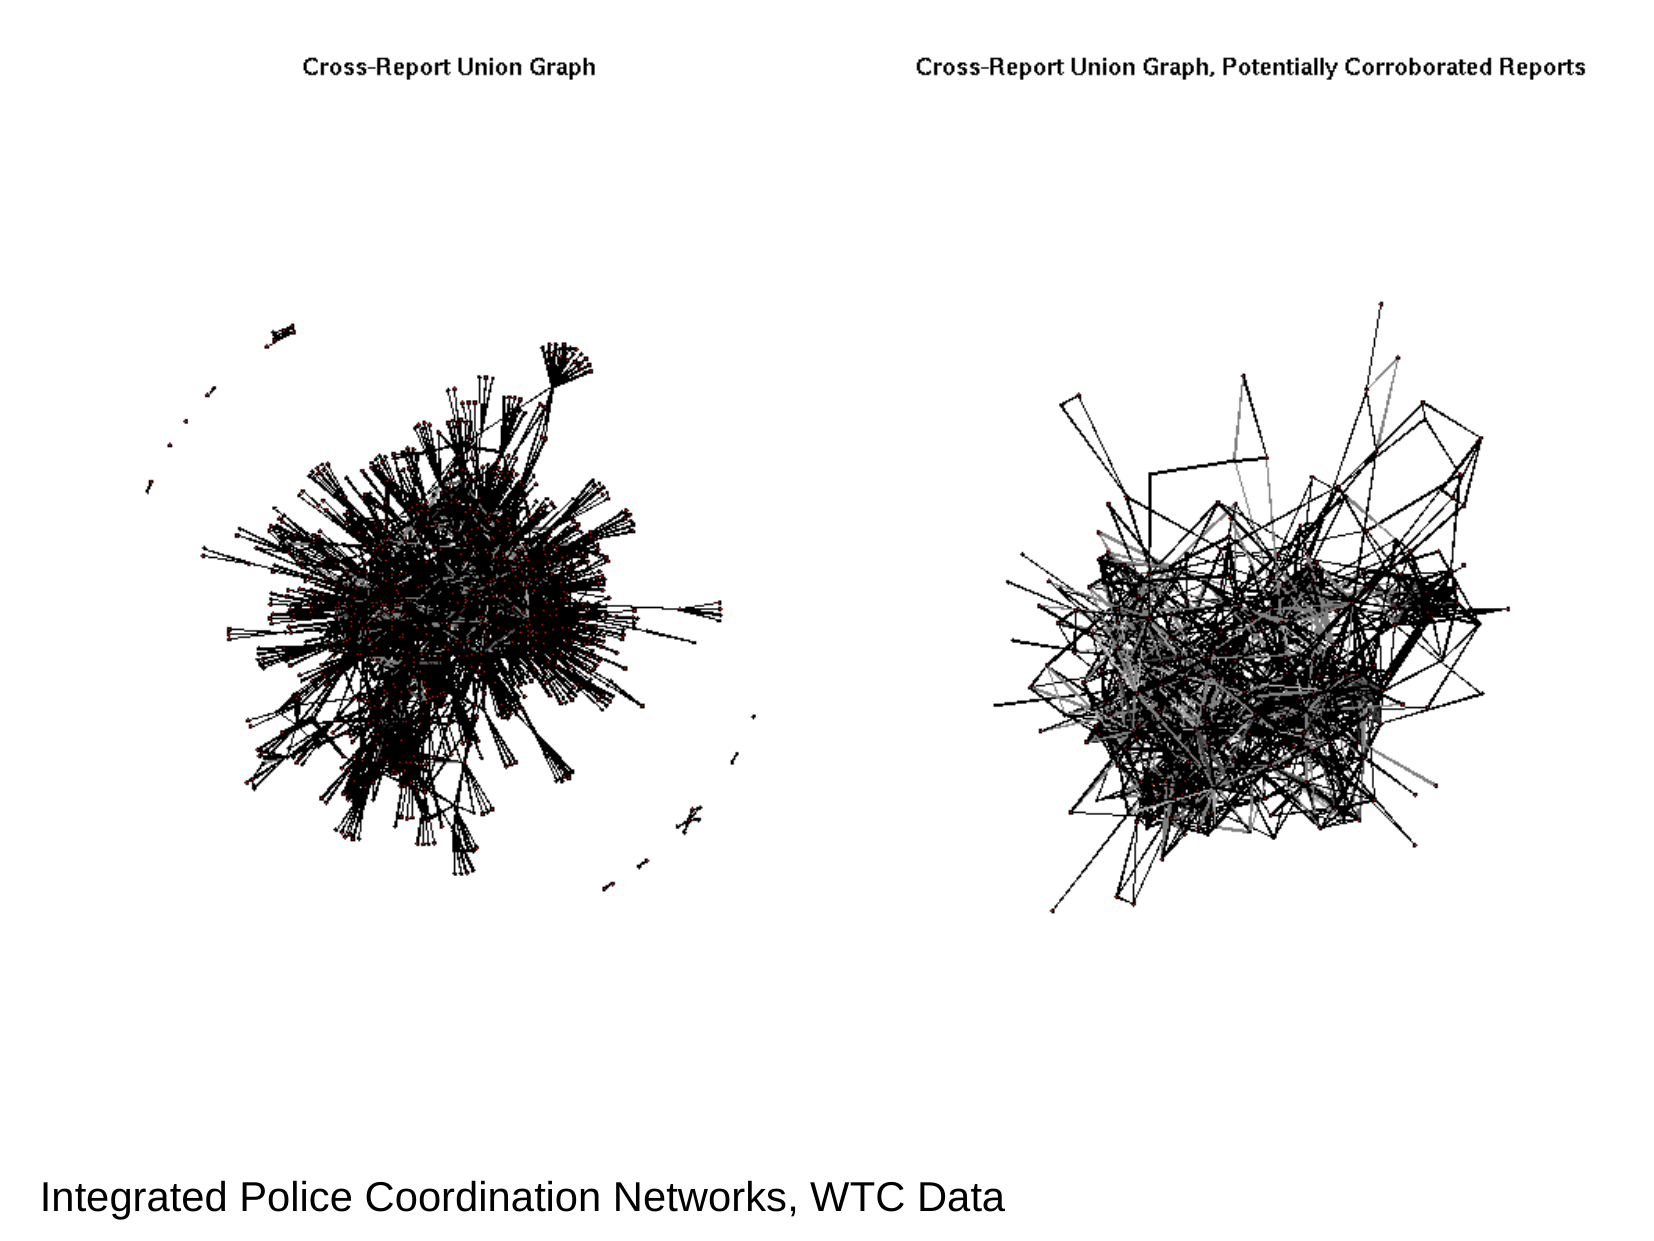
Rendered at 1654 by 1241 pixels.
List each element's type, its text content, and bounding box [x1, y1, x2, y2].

picture [27, 19, 1629, 1220]
text_box Integrated Police Coordination Networks, WTC Data [25, 1166, 1388, 1241]
